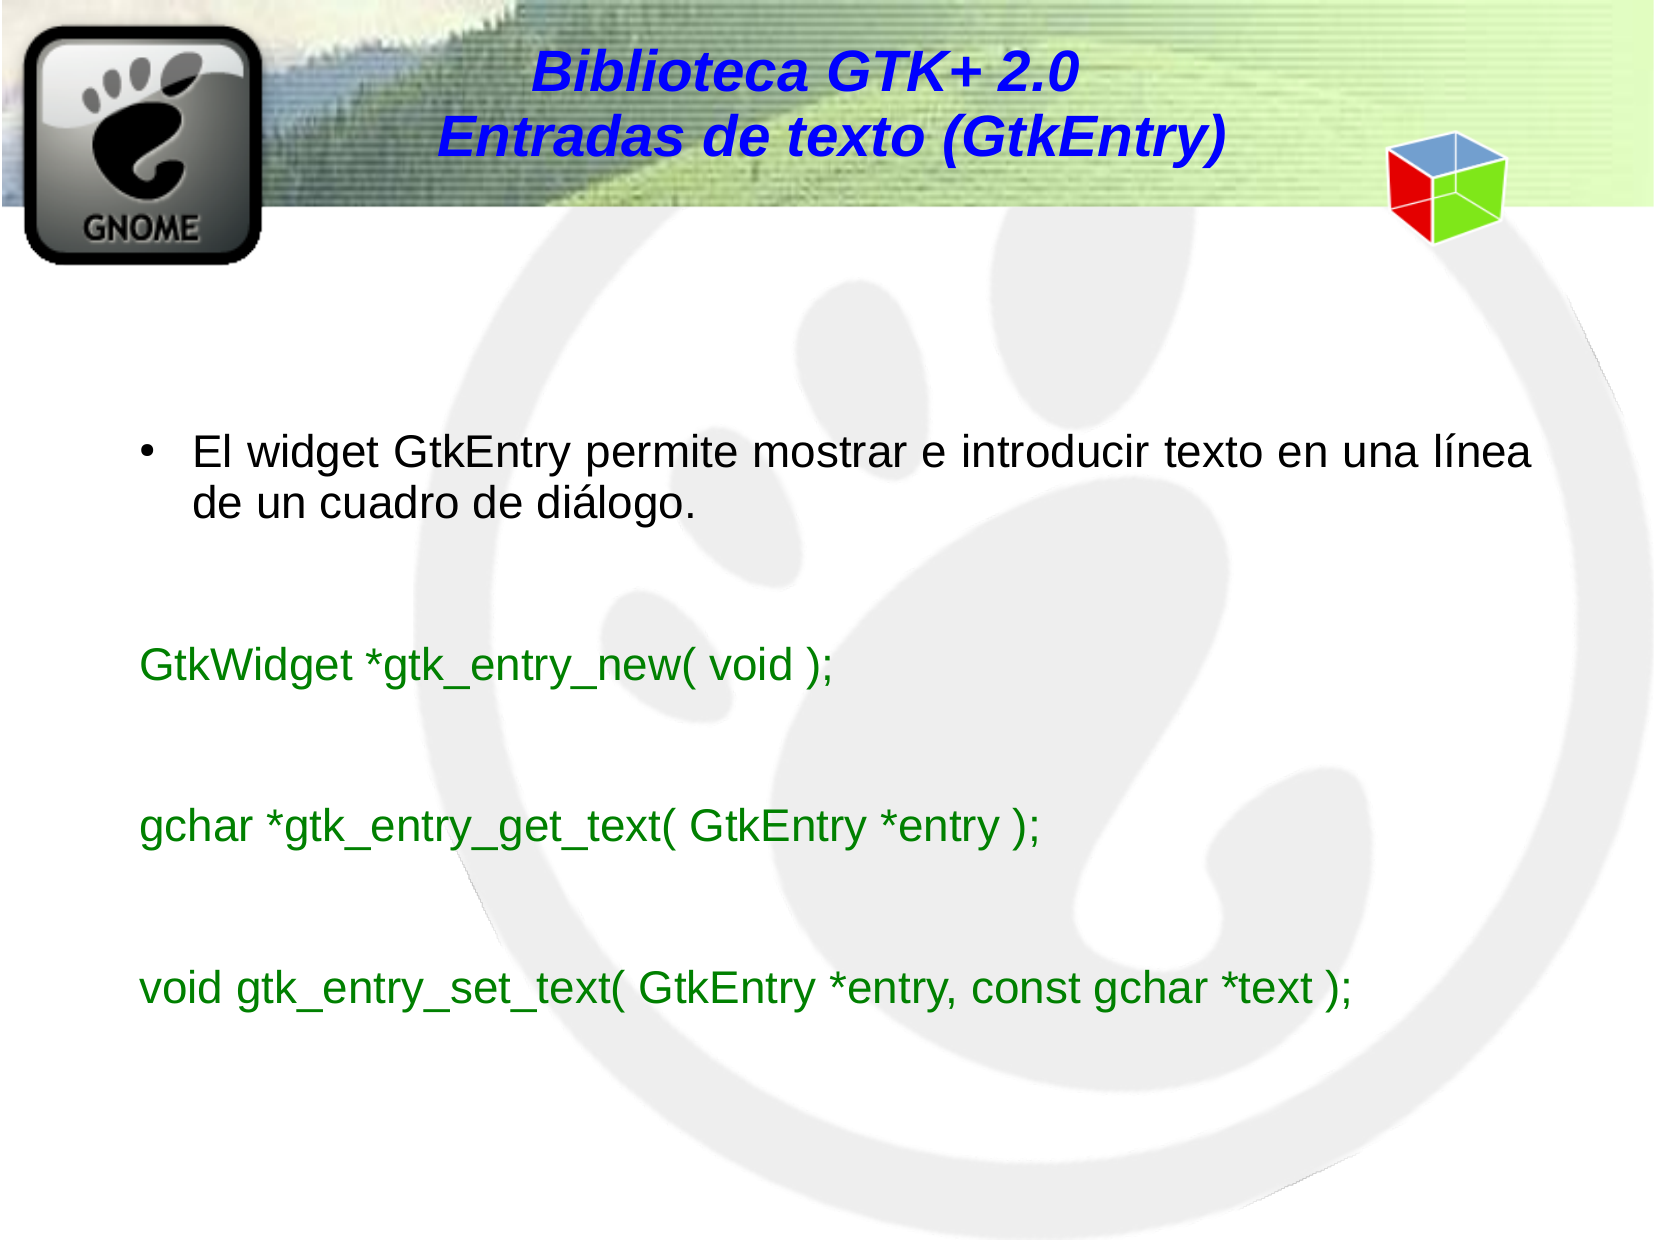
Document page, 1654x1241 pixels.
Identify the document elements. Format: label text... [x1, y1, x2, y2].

picture [2, 0, 1654, 1240]
title Biblioteca GTK+ 2.0 Entradas de texto (GtkEntry) [236, 0, 1359, 208]
list El widget GtkEntry permite mostrar e introducir texto en una línea de un cuadro de diálogo. GtkWidget *gtk_entry_new( void ); gchar *gtk_entry_get_text( GtkEntry *entry ); void gtk_entry_set_text( GtkEntry *entry, const gchar *text ); [121, 344, 1534, 1127]
